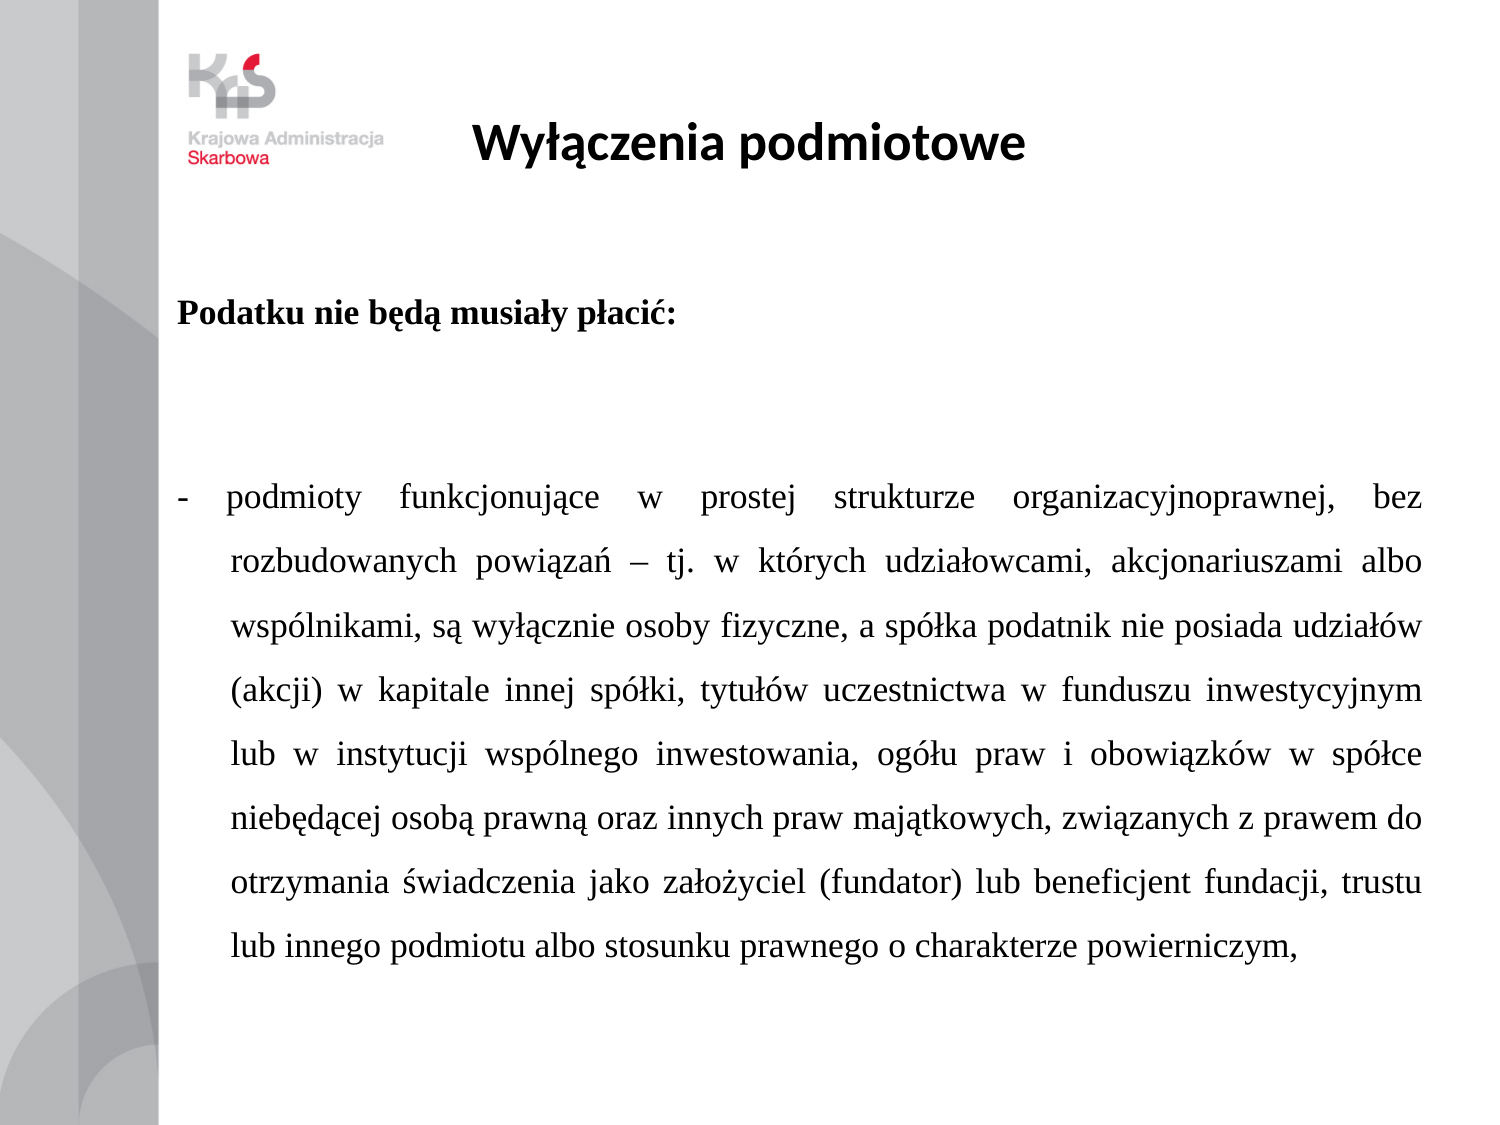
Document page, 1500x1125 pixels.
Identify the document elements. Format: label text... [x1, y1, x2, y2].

picture [0, 0, 1500, 1125]
list Podatku nie będą musiały płacić: - podmioty funkcjonujące w prostej strukturze organizacyjnoprawnej, bez rozbudowanych powiązań – tj. w których udziałowcami, akcjonariuszami albo wspólnikami, są wyłącznie osoby fizyczne, a spółka podatnik nie posiada udziałów (akcji) w kapitale innej spółki, tytułów uczestnictwa w funduszu inwestycyjnym lub w instytucji wspólnego inwestowania, ogółu praw i obowiązków w spółce niebędącej osobą prawną oraz innych praw majątkowych, związanych z prawem do otrzymania świadczenia jako założyciel (fundator) lub beneficjent fundacji, trustu lub innego podmiotu albo stosunku prawnego o charakterze powierniczym, [177, 263, 1424, 1005]
title Wyłączenia podmiotowe [75, 44, 1424, 232]
